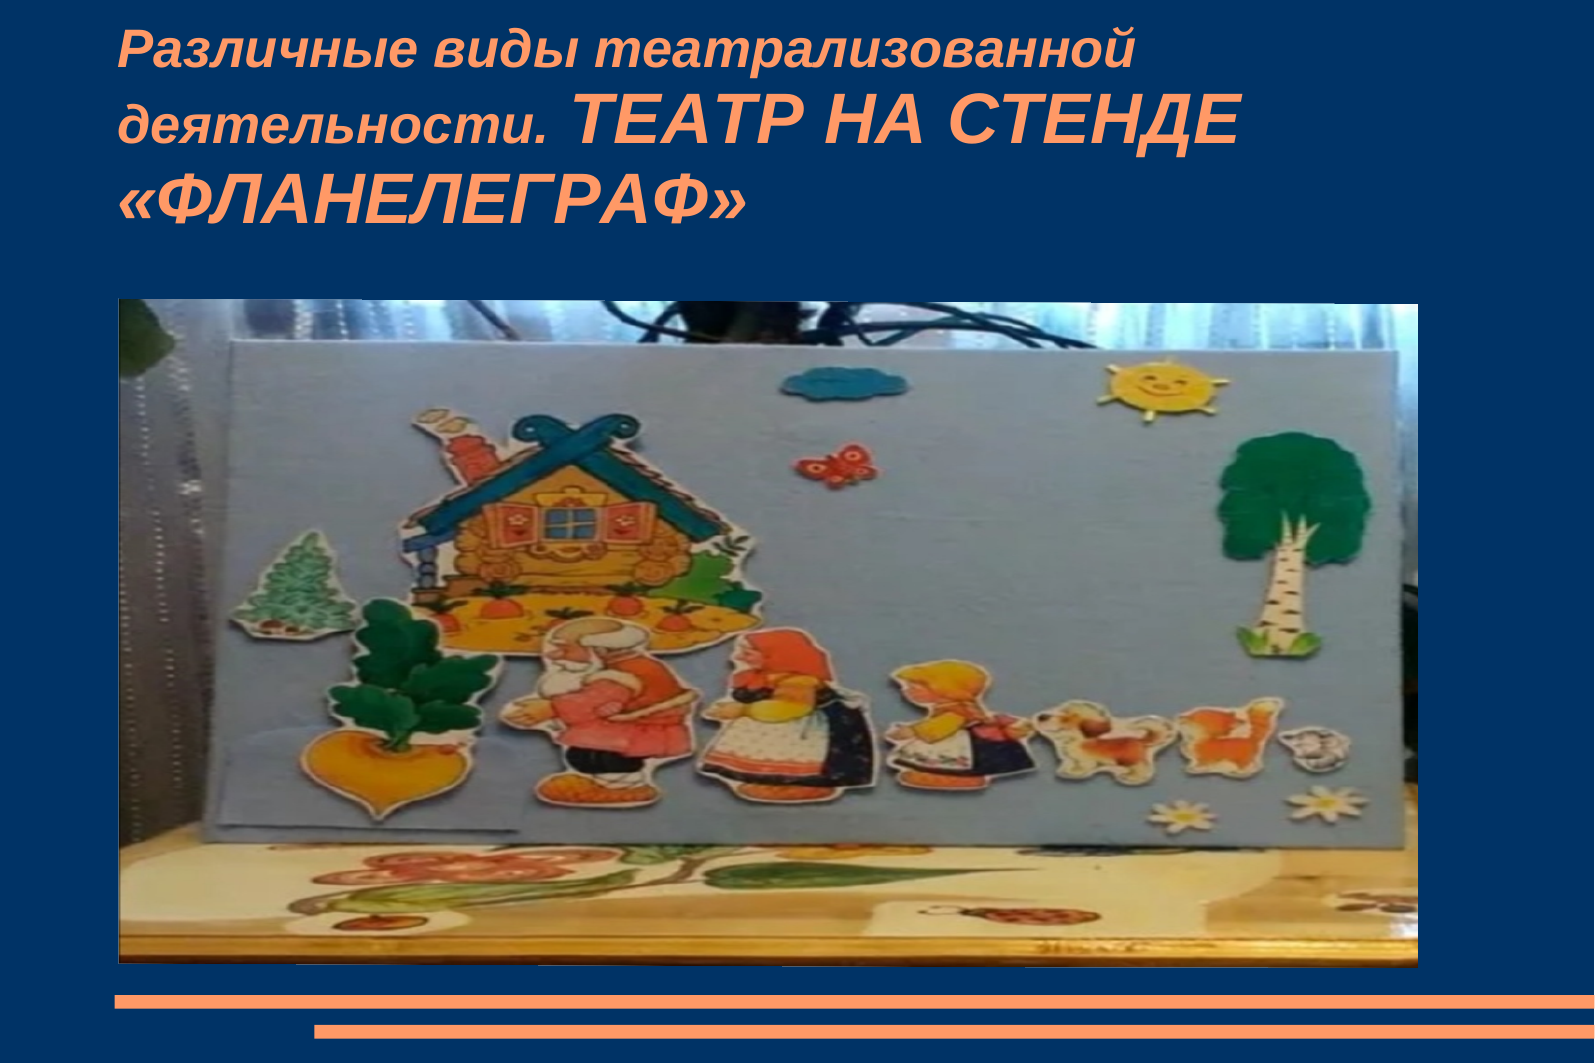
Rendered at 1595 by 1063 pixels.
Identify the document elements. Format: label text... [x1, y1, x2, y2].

picture [118, 298, 1418, 968]
title Различные виды театрализованной деятельности. ТЕАТР НА СТЕНДЕ «ФЛАНЕЛЕГРАФ» [117, 17, 1479, 240]
